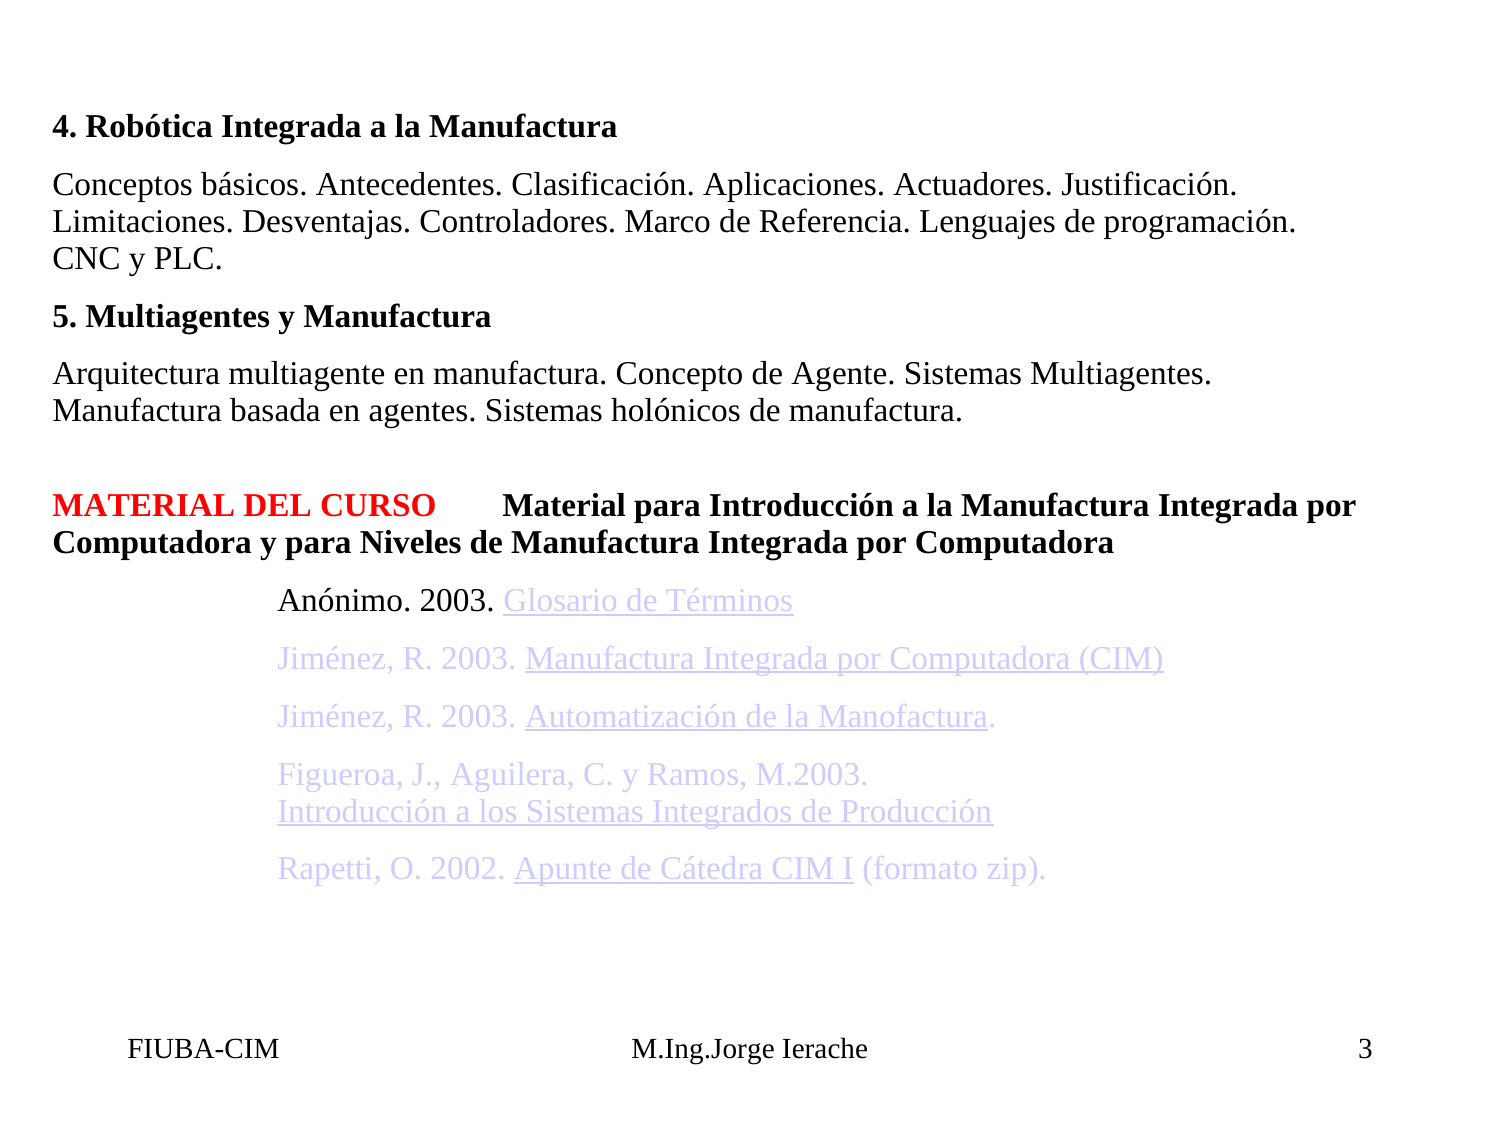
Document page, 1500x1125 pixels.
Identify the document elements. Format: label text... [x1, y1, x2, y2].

text_box 4. Robótica Integrada a la Manufactura Conceptos básicos. Antecedentes. Clasificación. Aplicaciones. Actuadores. Justificación. Limitaciones. Desventajas. Controladores. Marco de Referencia. Lenguajes de programación. CNC y PLC. 5. Multiagentes y Manufactura Arquitectura multiagente en manufactura. Concepto de Agente. Sistemas Multiagentes. Manufactura basada en agentes. Sistemas holónicos de manufactura. MATERIAL DEL CURSO Material para Introducción a la Manufactura Integrada por Computadora y para Niveles de Manufactura Integrada por Computadora Anónimo. 2003. Glosario de Términos Jiménez, R. 2003. Manufactura Integrada por Computadora (CIM) Jiménez, R. 2003. Automatización de la Manofactura. Figueroa, J., Aguilera, C. y Ramos, M.2003. Introducción a los Sistemas Integrados de Producción Rapetti, O. 2002. Apunte de Cátedra CIM I (formato zip). [37, 99, 1388, 895]
